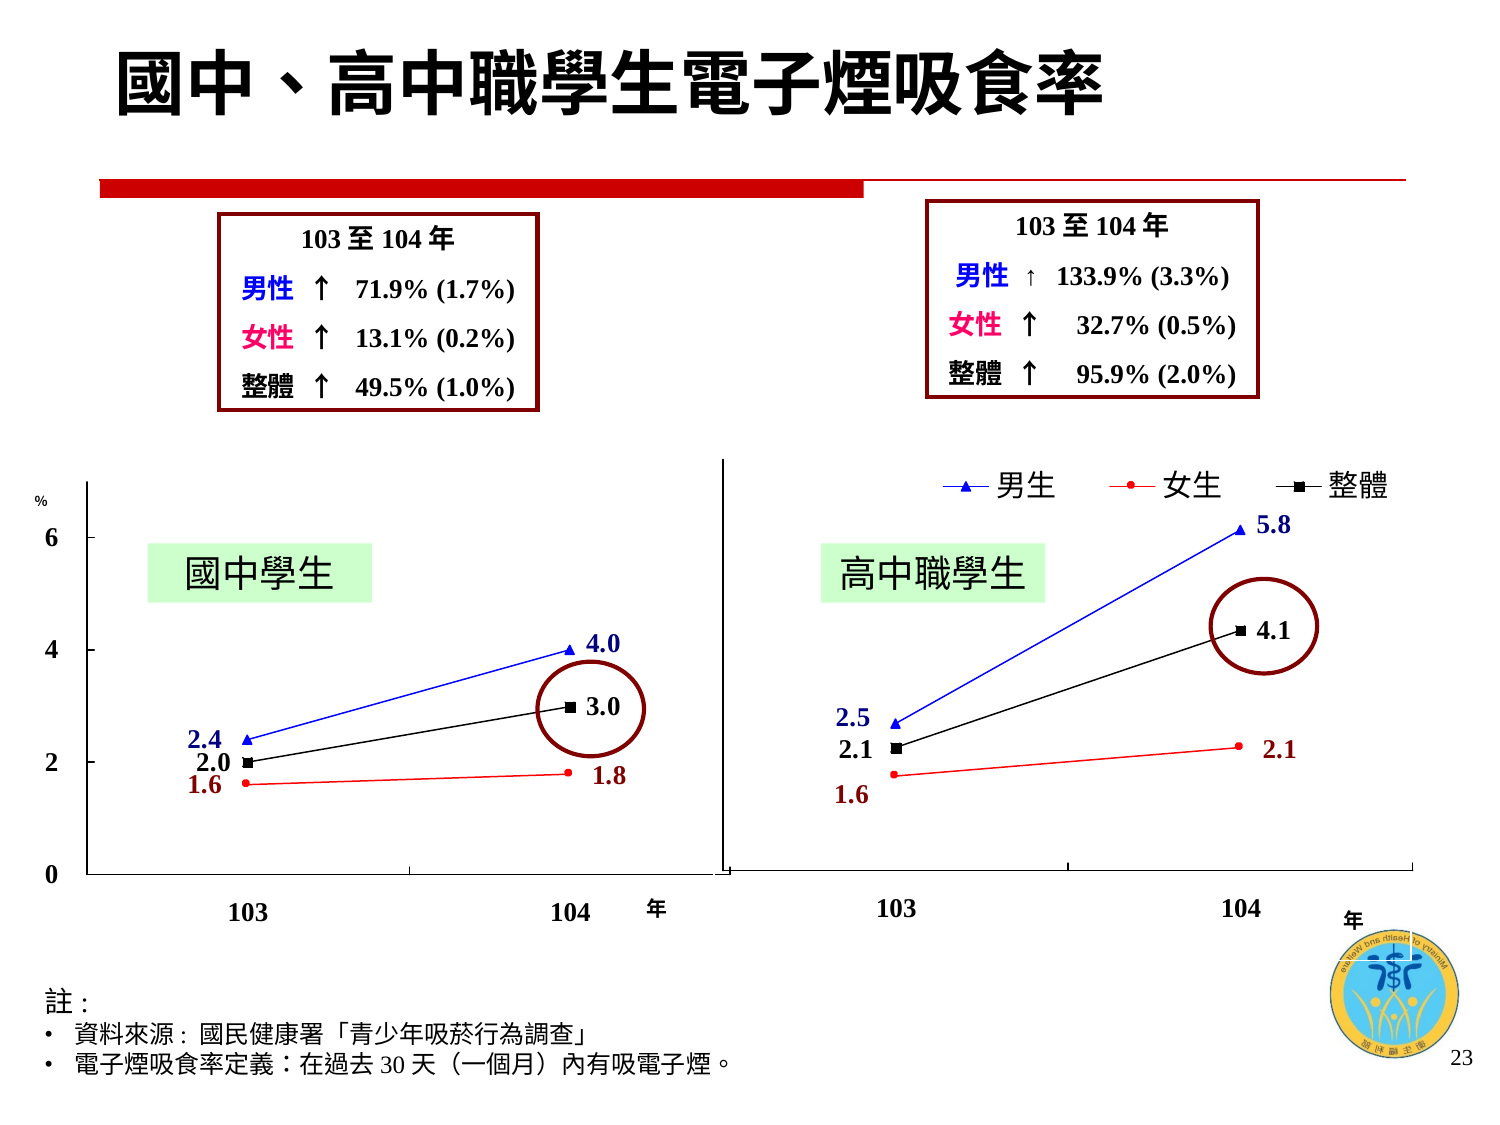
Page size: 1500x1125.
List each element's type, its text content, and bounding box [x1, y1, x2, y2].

text_box <編號> [1424, 1034, 1489, 1114]
text_box 註: 資料來源: 國民健康署「青少年吸菸行為調查」 電子煙吸食率定義：在過去30天（一個月）內有吸電子煙。 [29, 976, 1424, 1118]
text_box 國中、高中職學生電子煙吸食率 [100, 30, 1489, 132]
text_box 103至104年 男性 ↑133.9% (3.3%) 女性 ↑ 32.7% (0.5%) 整體 ↑ 95.9% (2.0%) [927, 200, 1258, 397]
text_box 國中學生 [147, 543, 373, 603]
chart [20, 448, 1424, 976]
picture [1323, 927, 1467, 1034]
text_box 年 [632, 888, 683, 929]
text_box 高中職學生 [820, 543, 1046, 603]
text_box 103至104年 男性 ↑ 71.9% (1.7%) 女性 ↑ 13.1% (0.2%) 整體 ↑ 49.5% (1.0%) [218, 214, 538, 411]
text_box 年 [1329, 900, 1380, 941]
